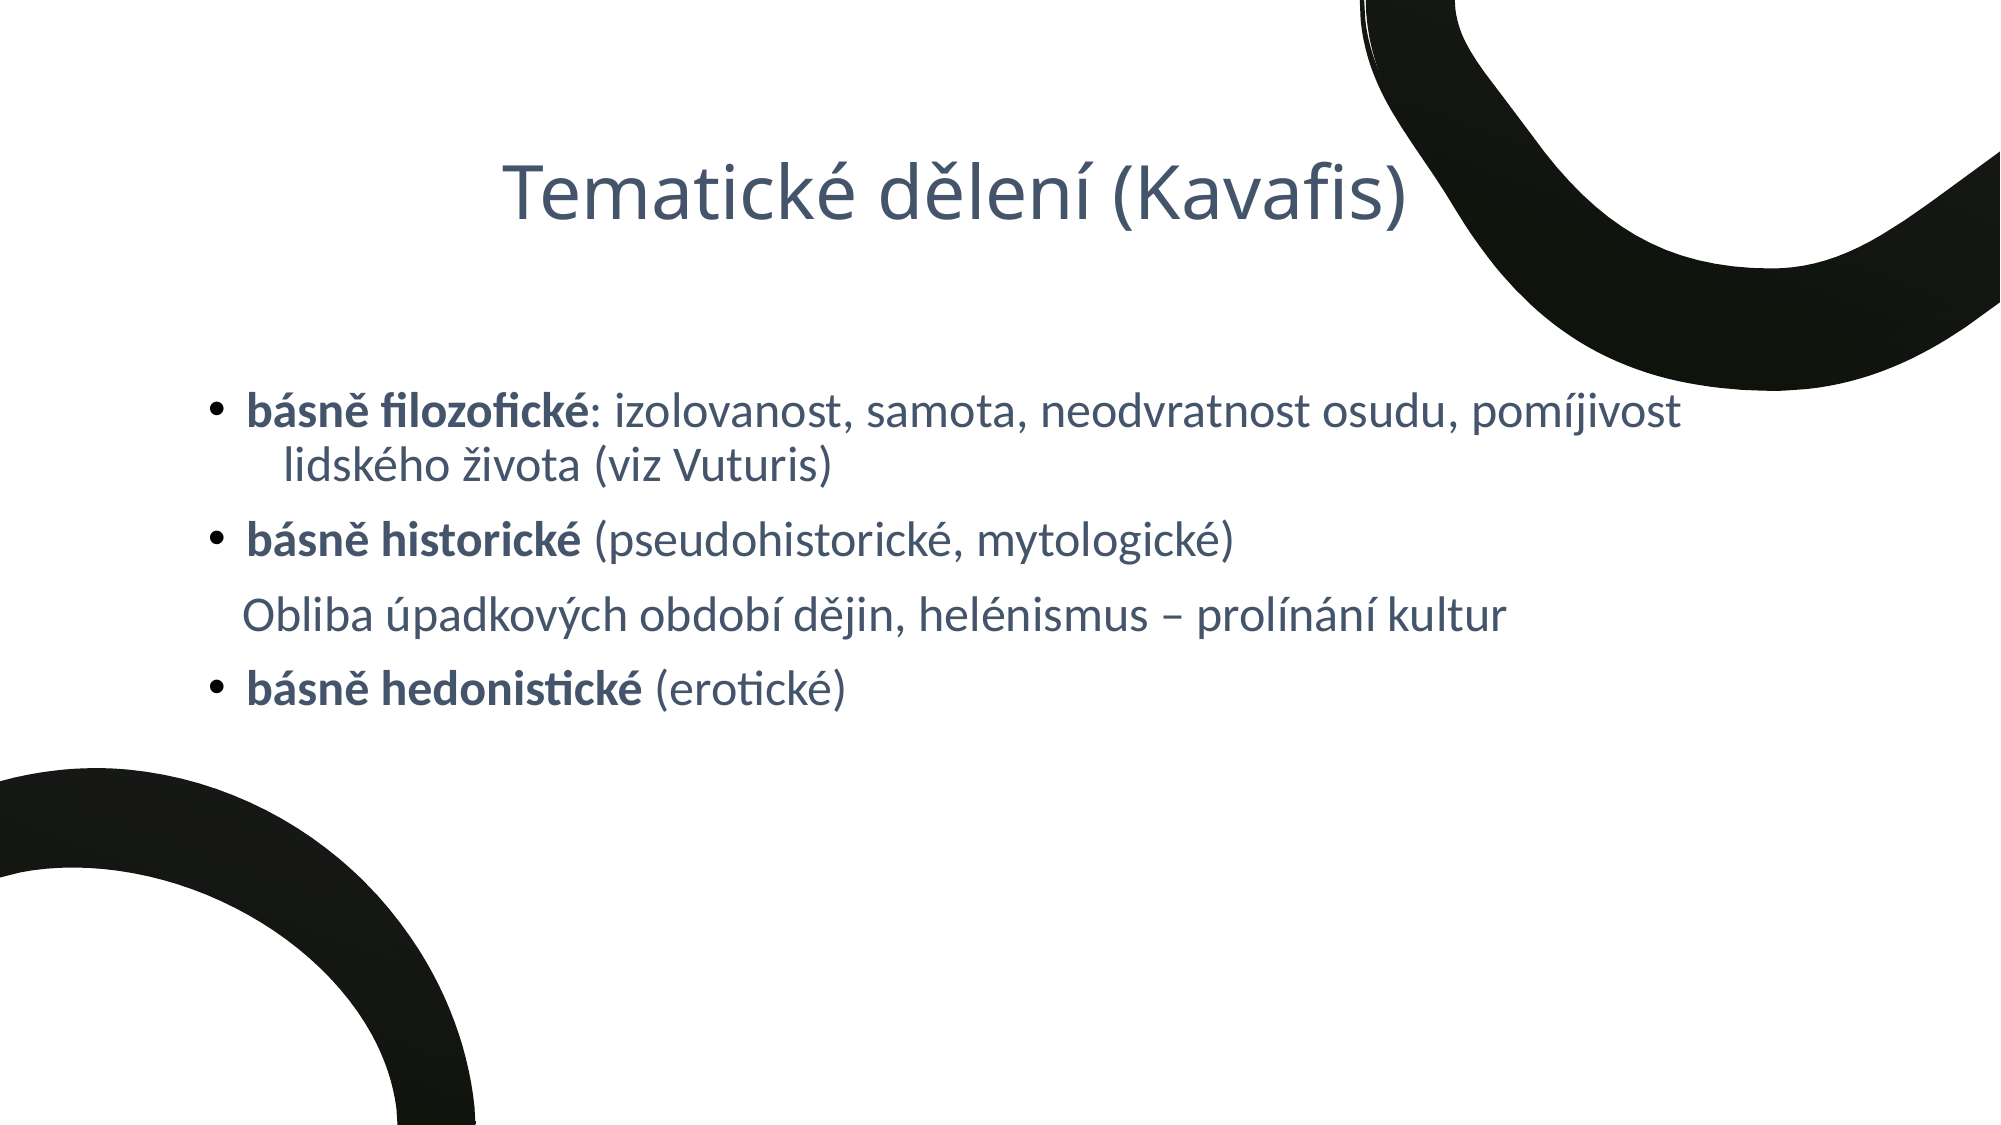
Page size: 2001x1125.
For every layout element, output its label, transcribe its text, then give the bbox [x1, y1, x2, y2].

text_box [0, 0, 2000, 1125]
title Tematické dělení (Kavafis) [148, 25, 1477, 244]
title Tematické dělení (Kavafis) [1459, 25, 1762, 244]
list básně filozofické: izolovanost, samota, neodvratnost osudu, pomíjivost lidského života (viz Vuturis) básně historické (pseudohistorické, mytologické) Obliba úpadkových období dějin, helénismus – prolínání kultur básně hedonistické (erotické) [193, 376, 1807, 917]
